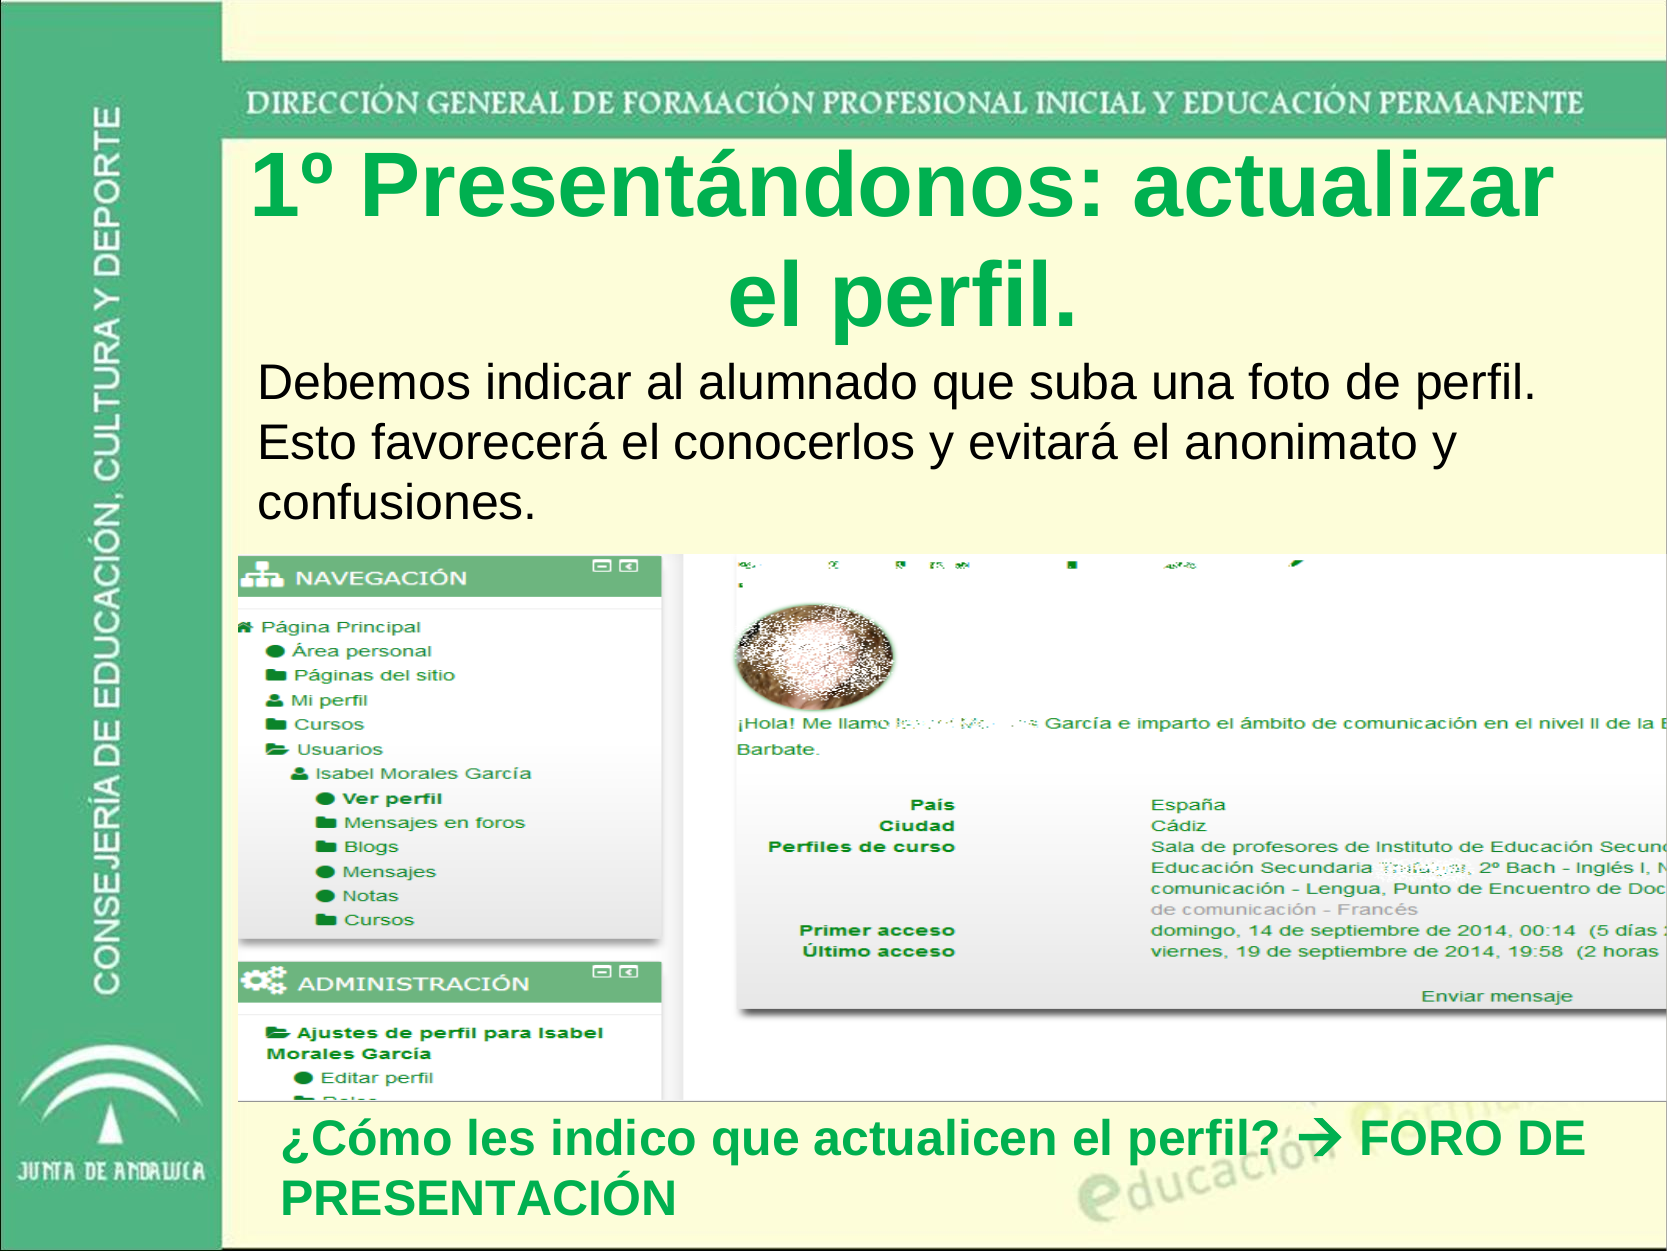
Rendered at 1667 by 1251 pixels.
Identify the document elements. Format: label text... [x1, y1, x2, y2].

text_box ¿Cómo les indico que actualicen el perfil?  FORO DE PRESENTACIÓN [266, 1102, 1613, 1251]
text_box 1º Presentándonos: actualizar el perfil. [195, 117, 1612, 353]
text_box Debemos indicar al alumnado que suba una foto de perfil. Esto favorecerá el conocerlos y evitará el anonimato y confusiones. [242, 341, 1667, 538]
picture [0, 0, 1667, 1251]
